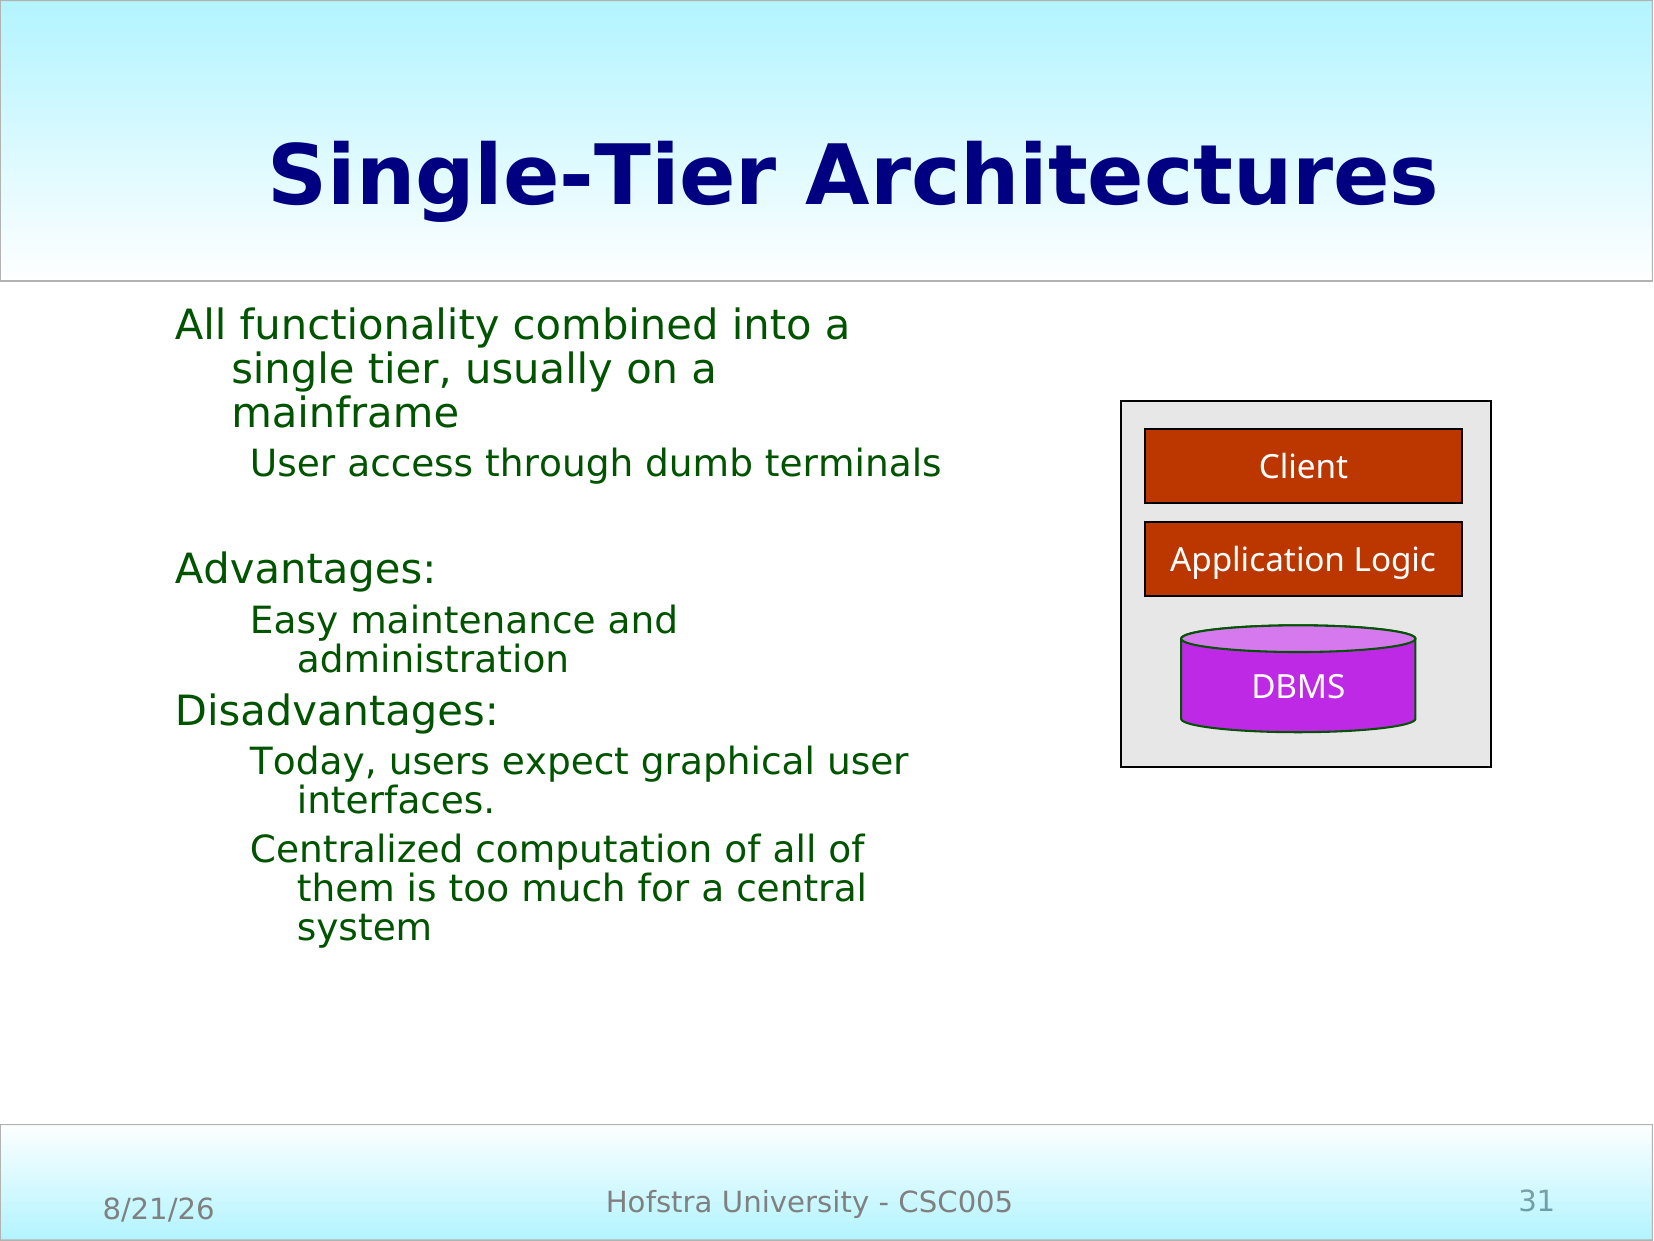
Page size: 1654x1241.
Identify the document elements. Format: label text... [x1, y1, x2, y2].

text_box Application Logic [1155, 528, 1452, 590]
list All functionality combined into a single tier, usually on a mainframe User access through dumb terminals Advantages: Easy maintenance and administration Disadvantages: Today, users expect graphical user interfaces. Centralized computation of all of them is too much for a central system [160, 297, 958, 1124]
text_box Client [1244, 435, 1364, 497]
title Single-Tier Architectures [151, 75, 1557, 276]
text_box DBMS [1181, 640, 1416, 733]
text_box [1120, 401, 1492, 767]
